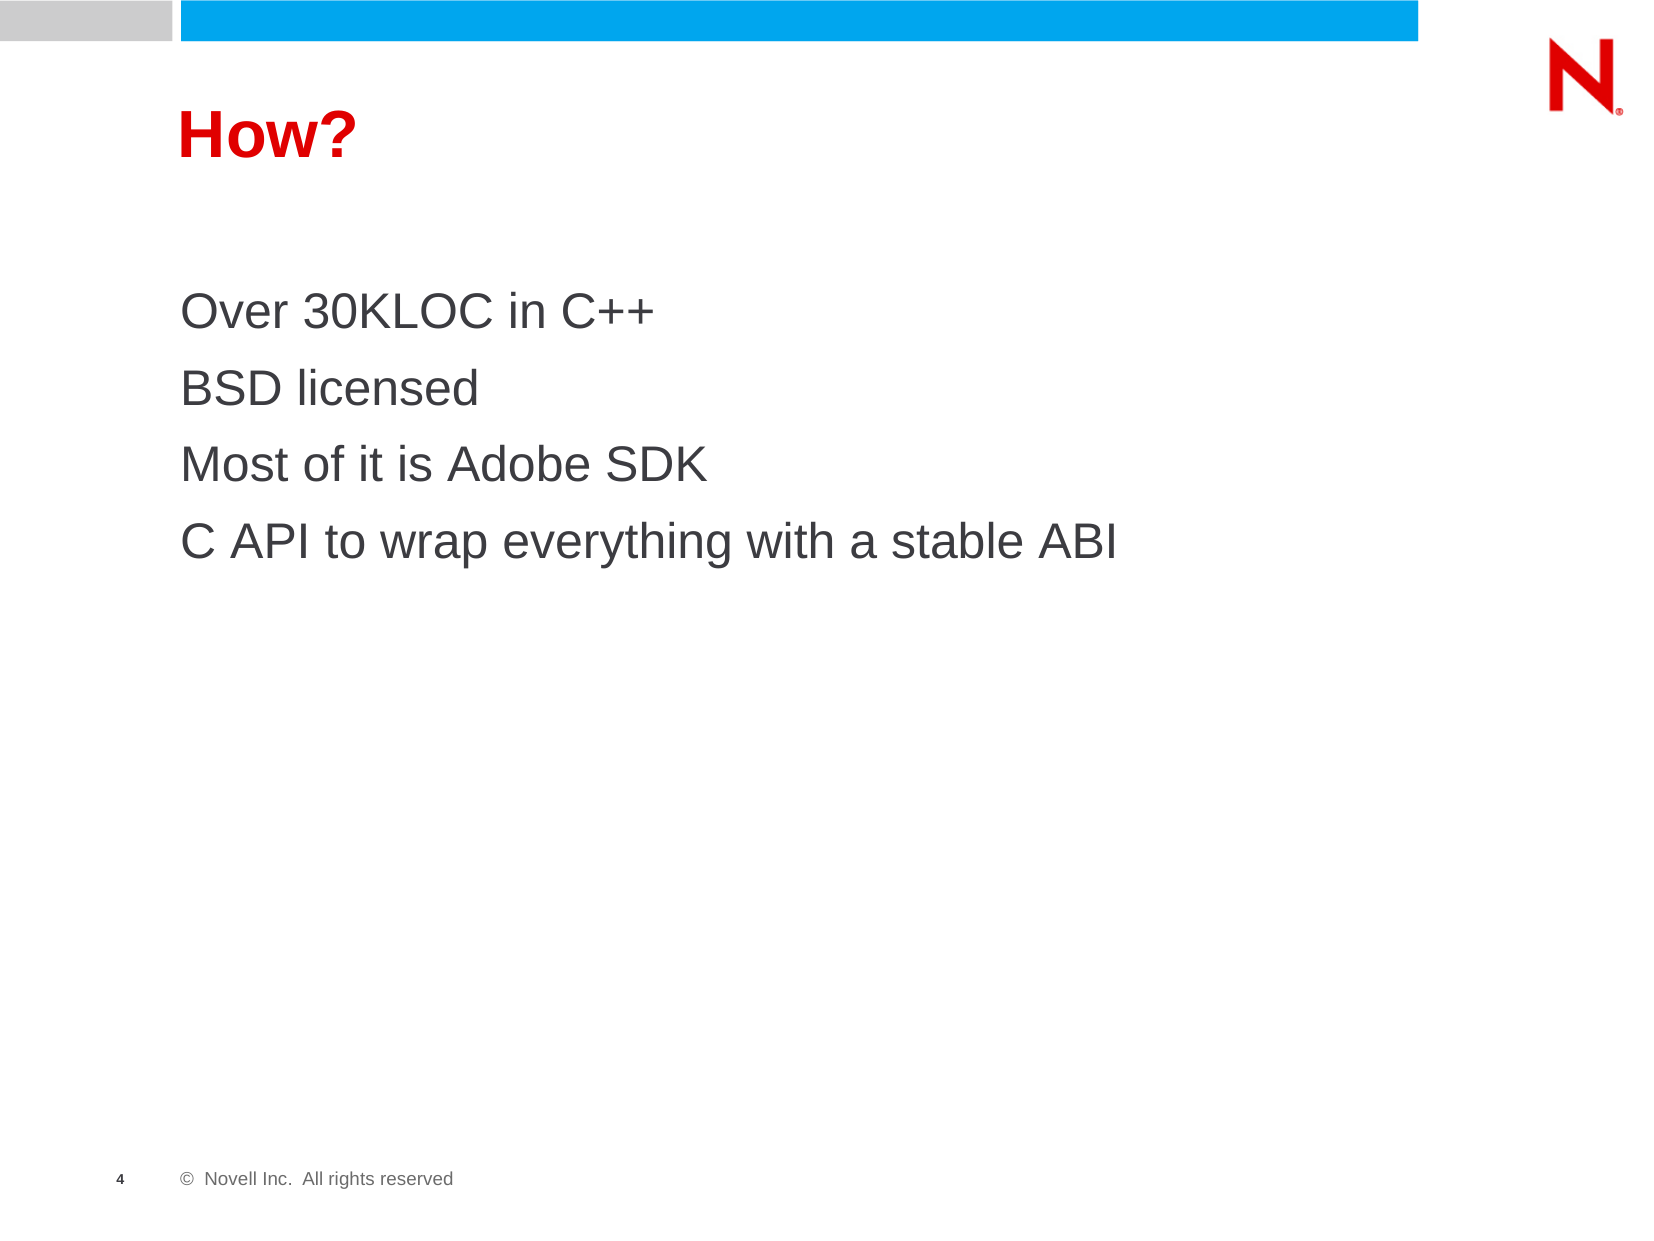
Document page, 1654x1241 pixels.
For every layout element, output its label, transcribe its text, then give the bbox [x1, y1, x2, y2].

picture [1547, 35, 1624, 117]
title How? [177, 46, 1525, 226]
list Over 30KLOC in C++ BSD licensed Most of it is Adobe SDK C API to wrap everything with a stable ABI [180, 280, 1547, 1087]
